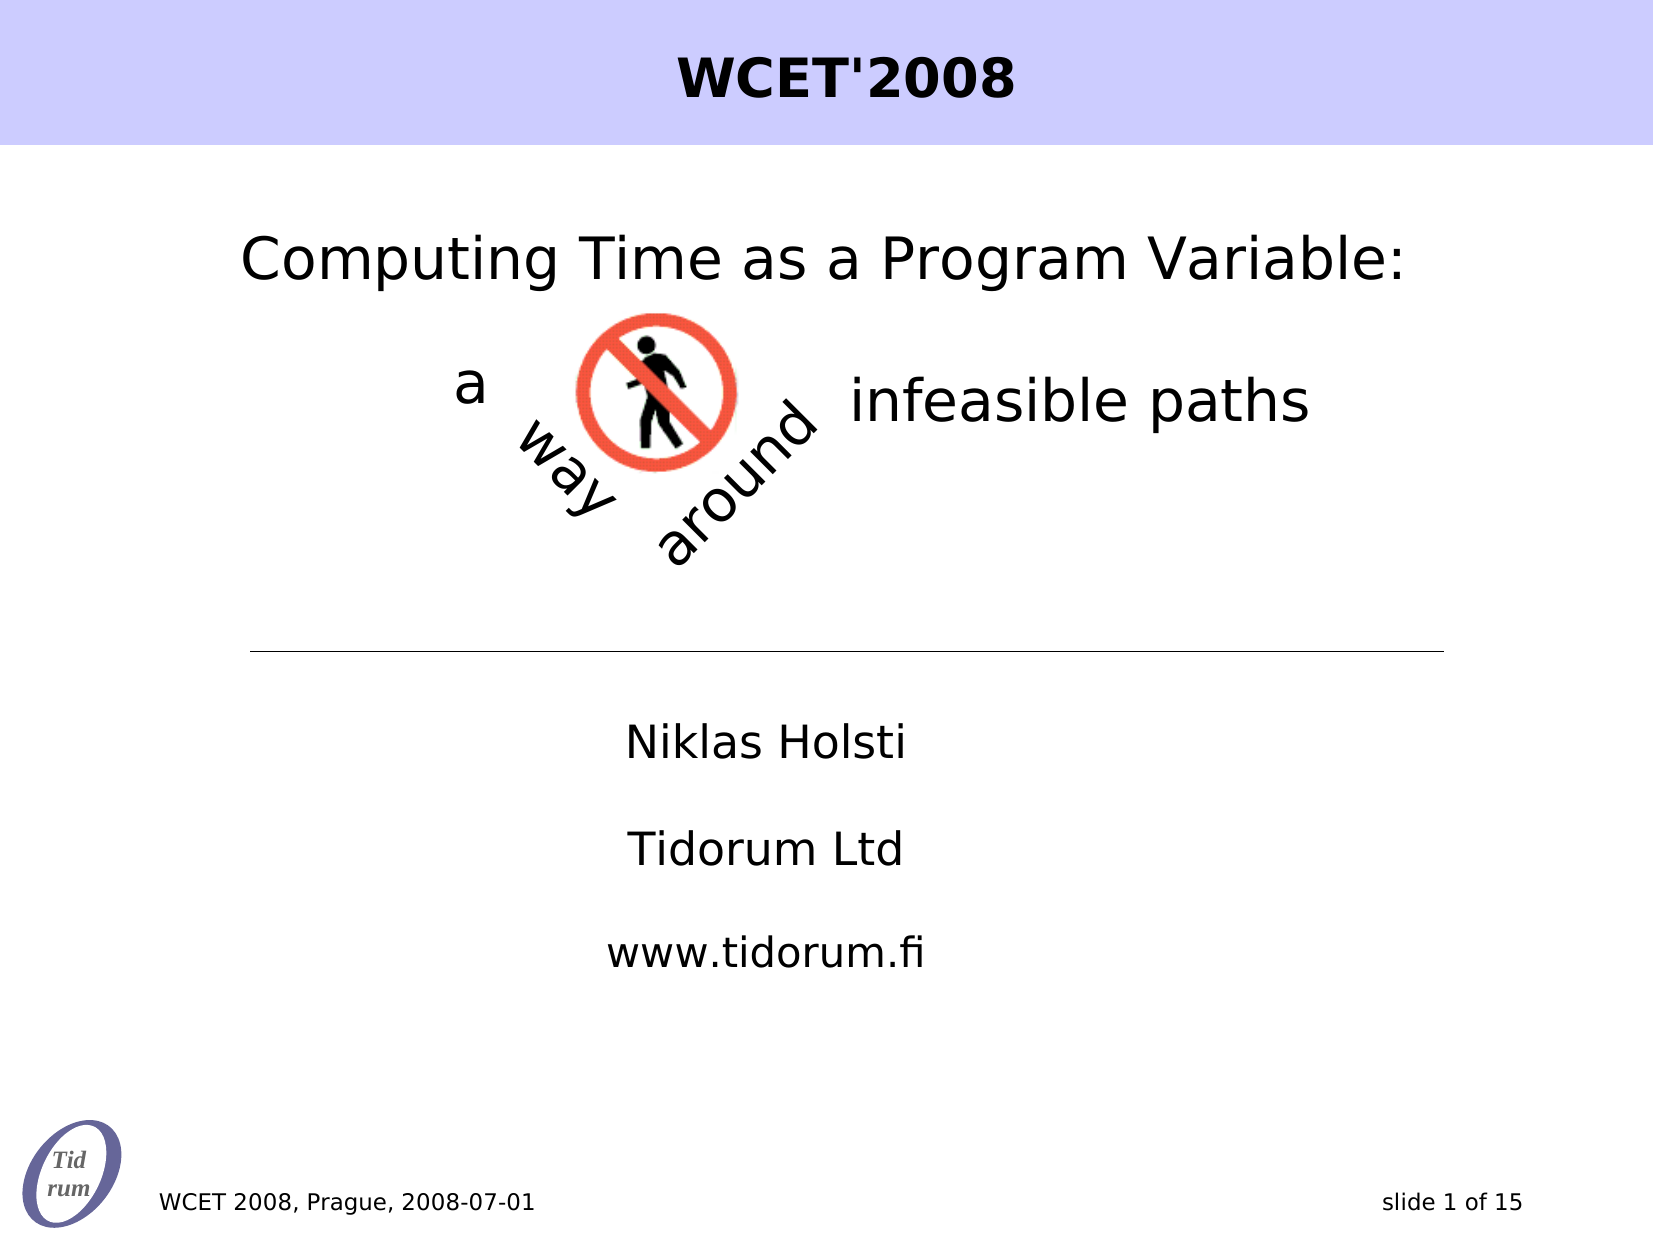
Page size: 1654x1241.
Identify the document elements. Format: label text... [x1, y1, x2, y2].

text_box way [502, 402, 635, 534]
text_box Computing Time as a Program Variable: [240, 214, 1409, 305]
text_box a [453, 349, 490, 418]
text_box Niklas Holsti Tidorum Ltd www.tidorum.fi [490, 716, 1042, 1027]
text_box around [638, 387, 833, 582]
title WCET'2008 [57, 37, 1637, 120]
picture [571, 307, 742, 477]
text_box infeasible paths [849, 367, 1312, 435]
